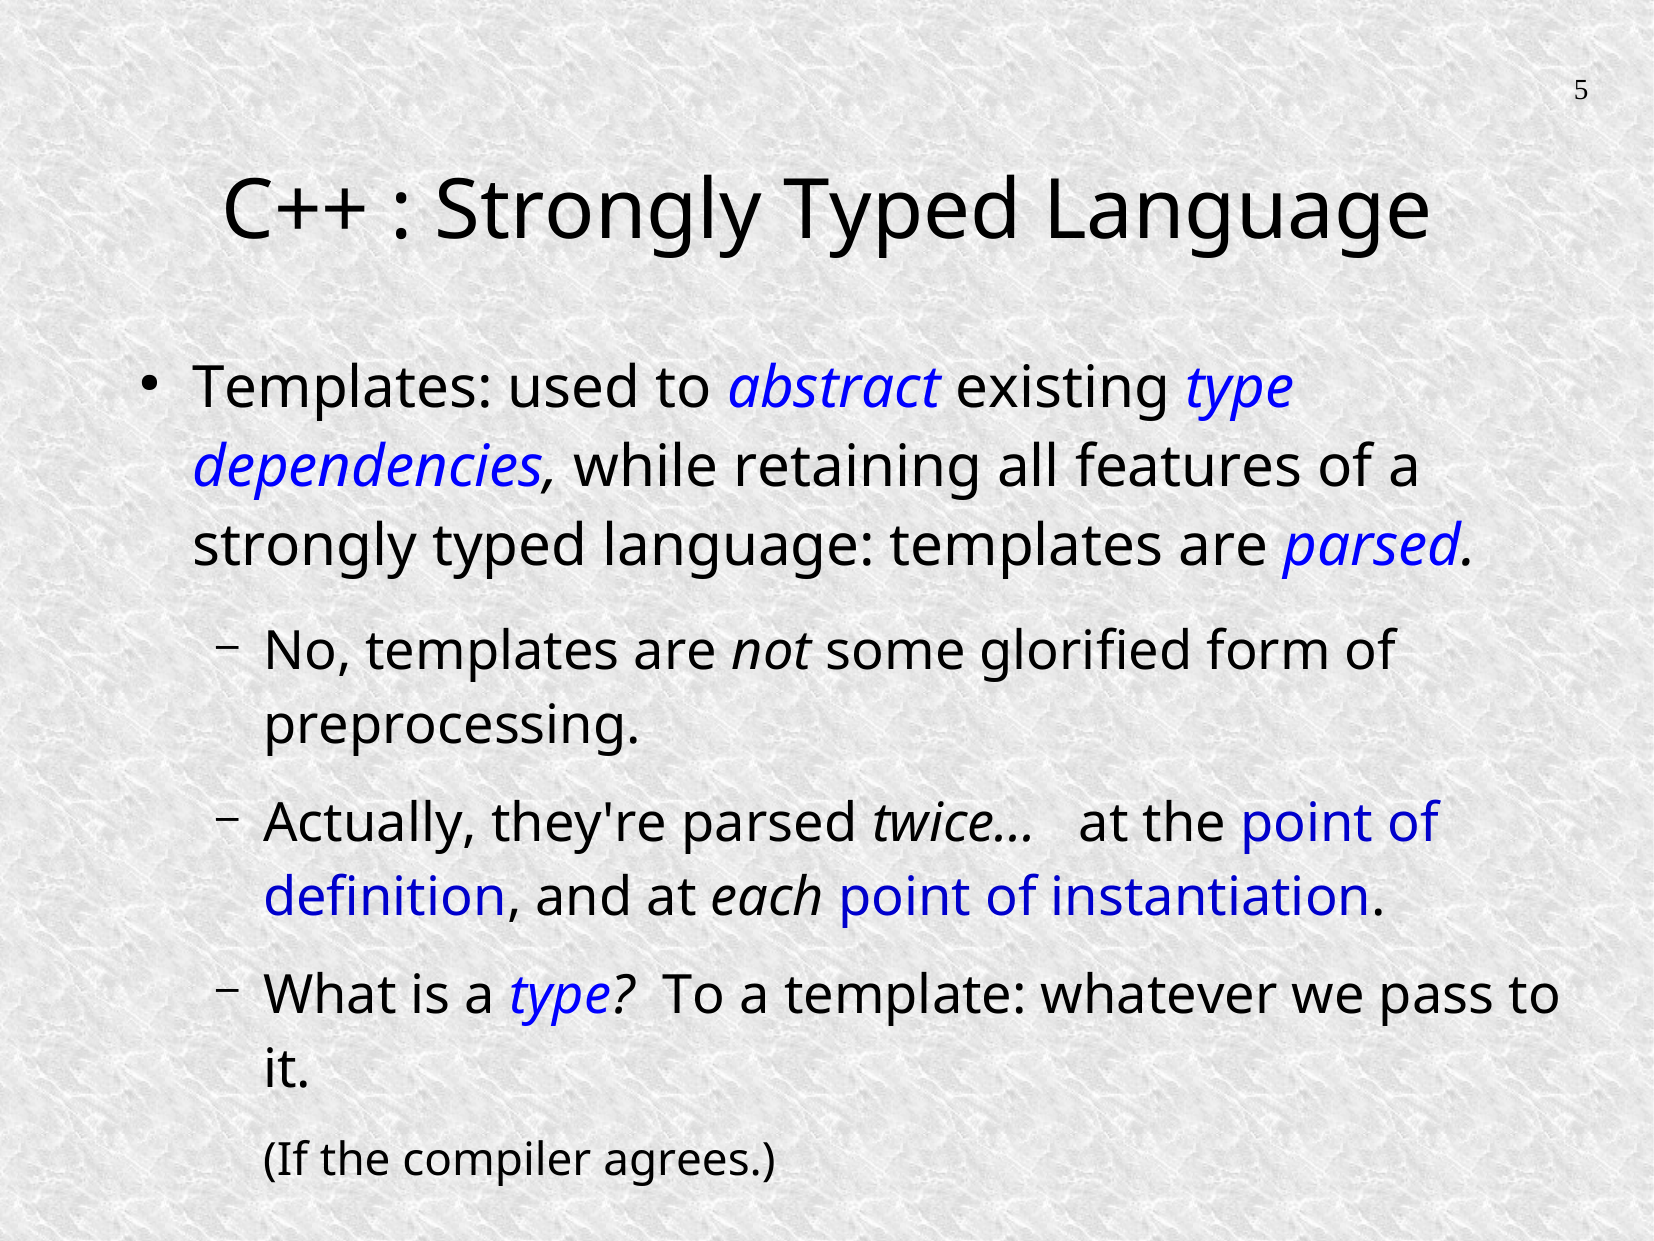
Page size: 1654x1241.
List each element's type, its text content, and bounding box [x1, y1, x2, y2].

title C++ : Strongly Typed Language [121, 102, 1534, 311]
picture [0, 0, 1654, 1241]
list Templates: used to abstract existing type dependencies, while retaining all features of a strongly typed language: templates are parsed. No, templates are not some glorified form of preprocessing. Actually, they're parsed twice... at the point of definition, and at each point of instantiation. What is a type? To a template: whatever we pass to it. (If the compiler agrees.) [121, 344, 1599, 1190]
